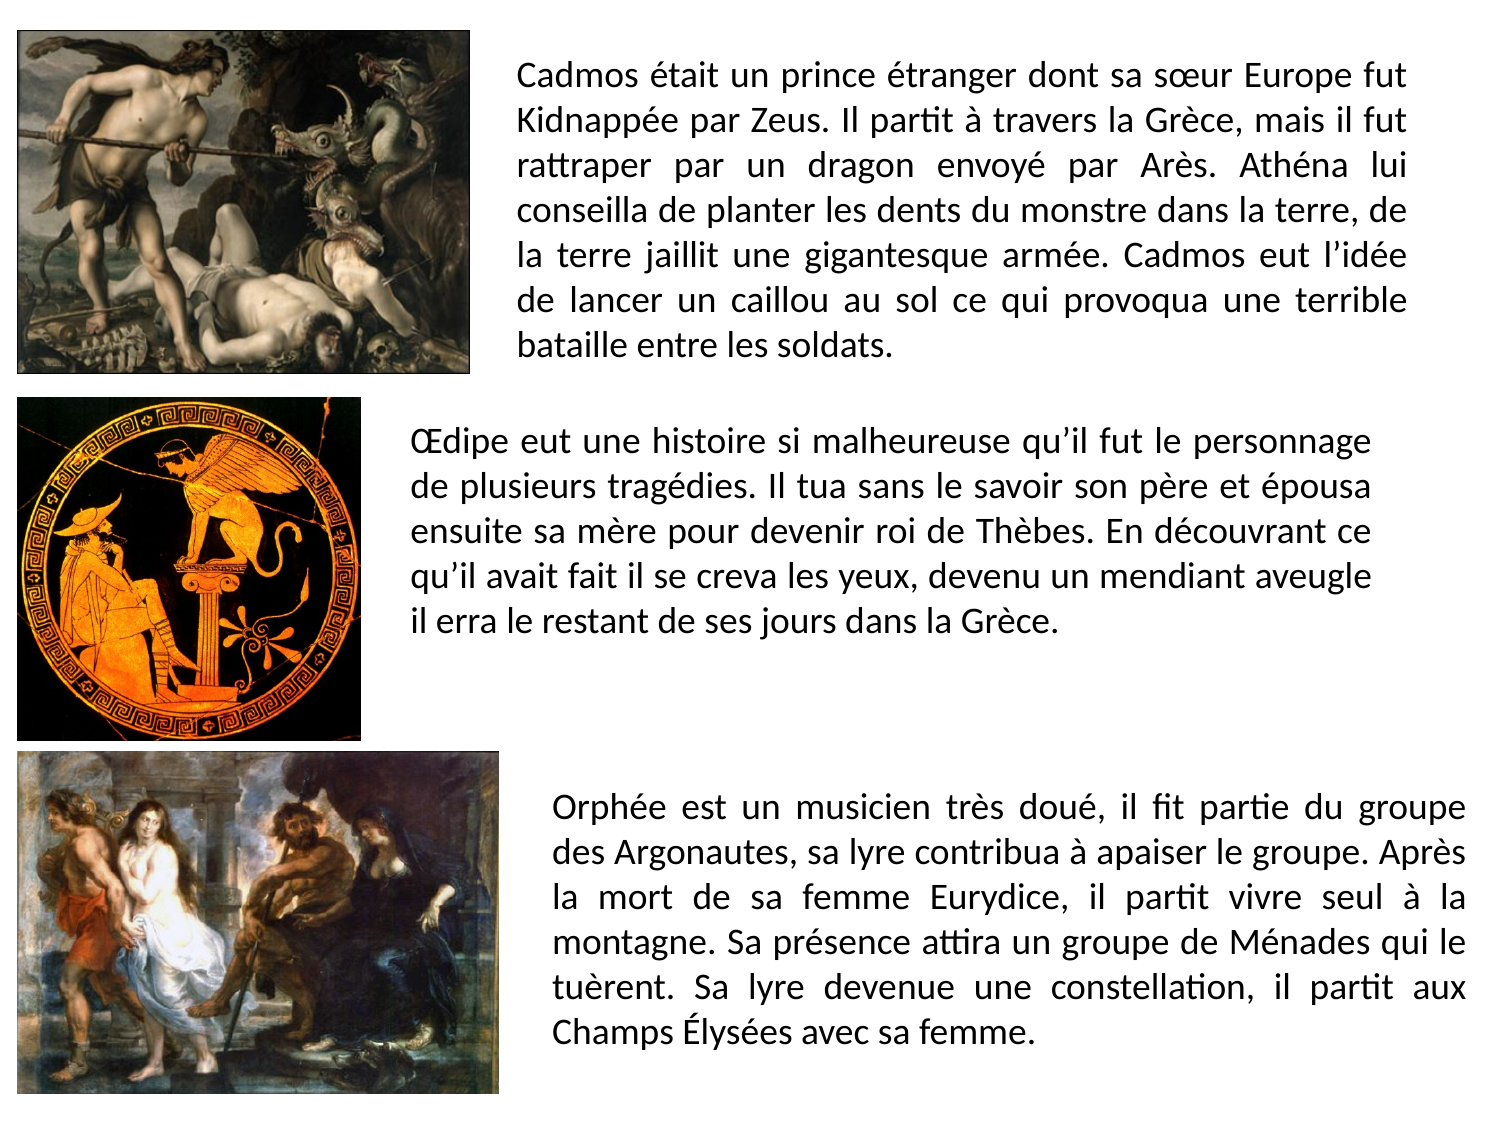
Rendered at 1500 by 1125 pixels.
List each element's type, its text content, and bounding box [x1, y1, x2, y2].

picture [17, 397, 361, 741]
text_box Œdipe eut une histoire si malheureuse qu’il fut le personnage de plusieurs tragédies. Il tua sans le savoir son père et épousa ensuite sa mère pour devenir roi de Thèbes. En découvrant ce qu’il avait fait il se creva les yeux, devenu un mendiant aveugle il erra le restant de ses jours dans la Grèce. [395, 408, 1388, 649]
text_box Cadmos était un prince étranger dont sa sœur Europe fut Kidnappée par Zeus. Il partit à travers la Grèce, mais il fut rattraper par un dragon envoyé par Arès. Athéna lui conseilla de planter les dents du monstre dans la terre, de la terre jaillit une gigantesque armée. Cadmos eut l’idée de lancer un caillou au sol ce qui provoqua une terrible bataille entre les soldats. [501, 42, 1424, 373]
picture [17, 30, 470, 374]
text_box Orphée est un musicien très doué, il fit partie du groupe des Argonautes, sa lyre contribua à apaiser le groupe. Après la mort de sa femme Eurydice, il partit vivre seul à la montagne. Sa présence attira un groupe de Ménades qui le tuèrent. Sa lyre devenue une constellation, il partit aux Champs Élysées avec sa femme. [537, 775, 1483, 1060]
picture [17, 751, 499, 1094]
